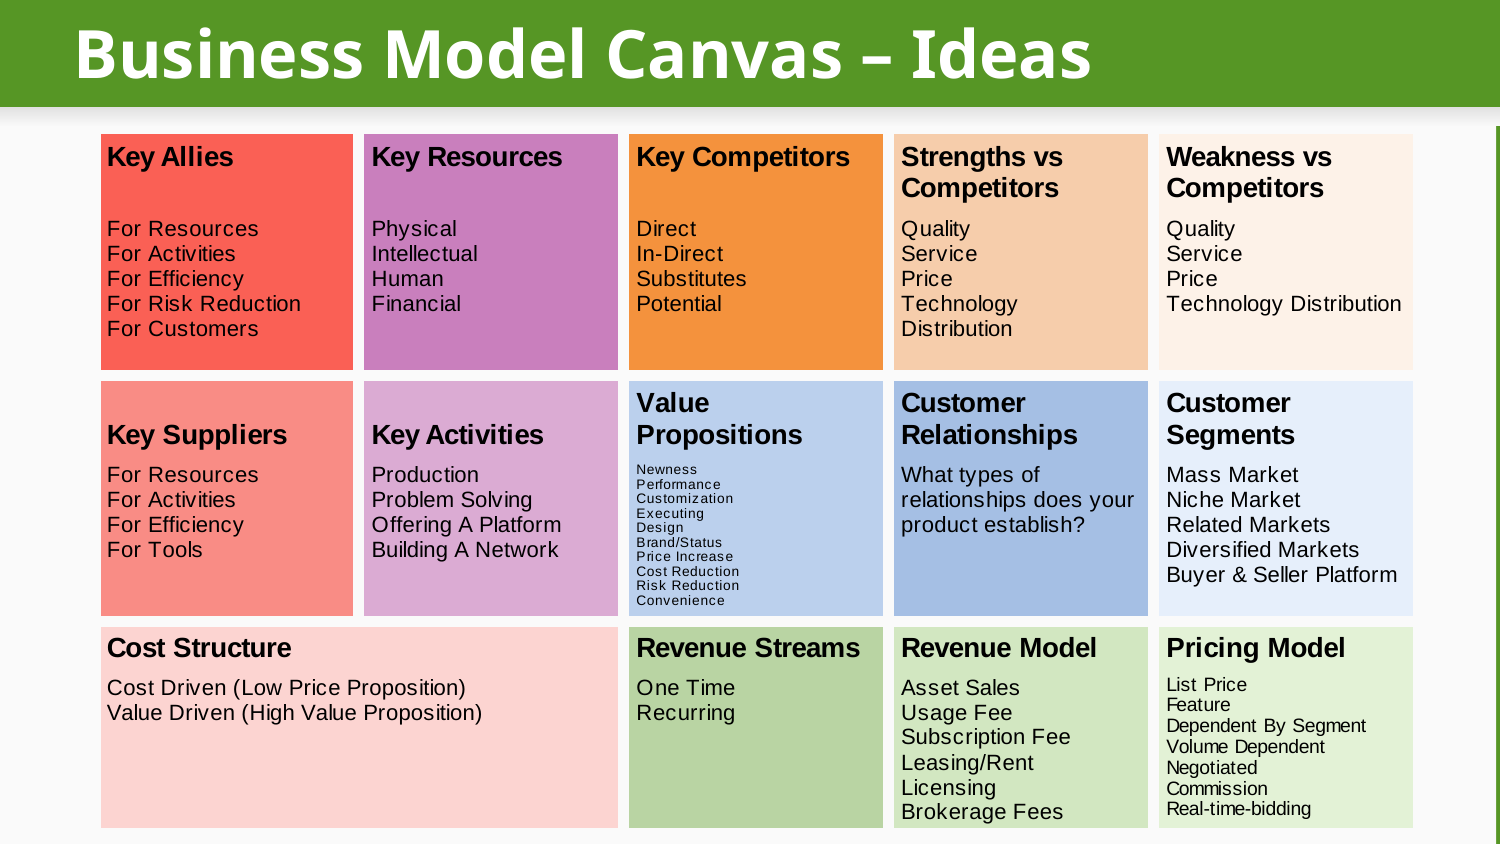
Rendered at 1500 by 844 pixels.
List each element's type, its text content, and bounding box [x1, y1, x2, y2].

title Business Model Canvas – Ideas [58, 2, 1464, 102]
chart [101, 124, 1418, 834]
